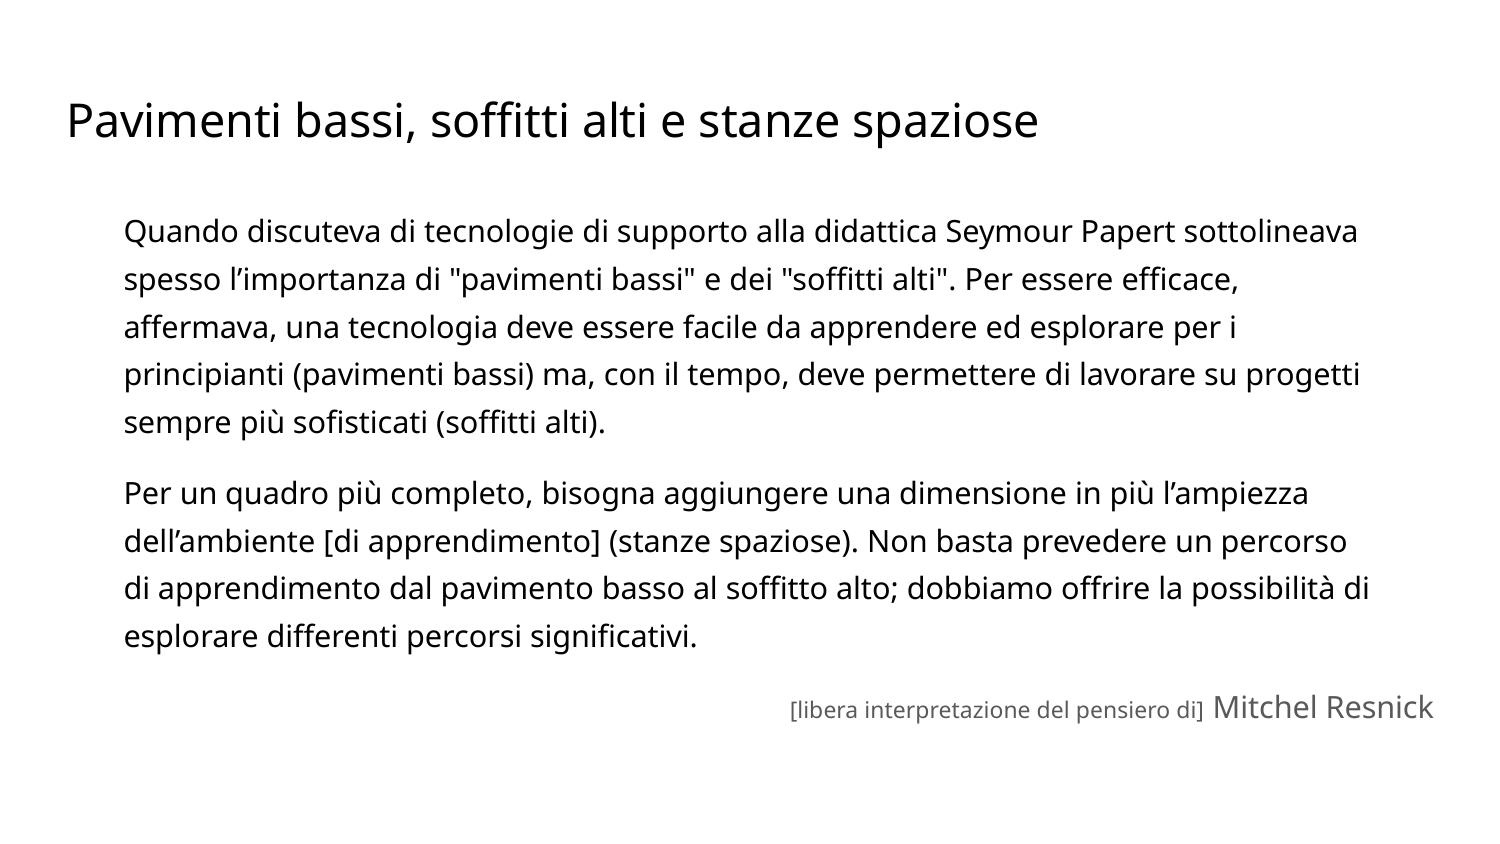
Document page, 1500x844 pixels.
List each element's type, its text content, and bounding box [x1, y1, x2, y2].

title Pavimenti bassi, soffitti alti e stanze spaziose [51, 72, 1449, 167]
list Quando discuteva di tecnologie di supporto alla didattica Seymour Papert sottolineava spesso l’importanza di "pavimenti bassi" e dei "soffitti alti". Per essere efficace, affermava, una tecnologia deve essere facile da apprendere ed esplorare per i principianti (pavimenti bassi) ma, con il tempo, deve permettere di lavorare su progetti sempre più sofisticati (soffitti alti). Per un quadro più completo, bisogna aggiungere una dimensione in più l’ampiezza dell’ambiente [di apprendimento] (stanze spaziose). Non basta prevedere un percorso di apprendimento dal pavimento basso al soffitto alto; dobbiamo offrire la possibilità di esplorare differenti percorsi significativi. [libera interpretazione del pensiero di] Mitchel Resnick [51, 189, 1449, 750]
